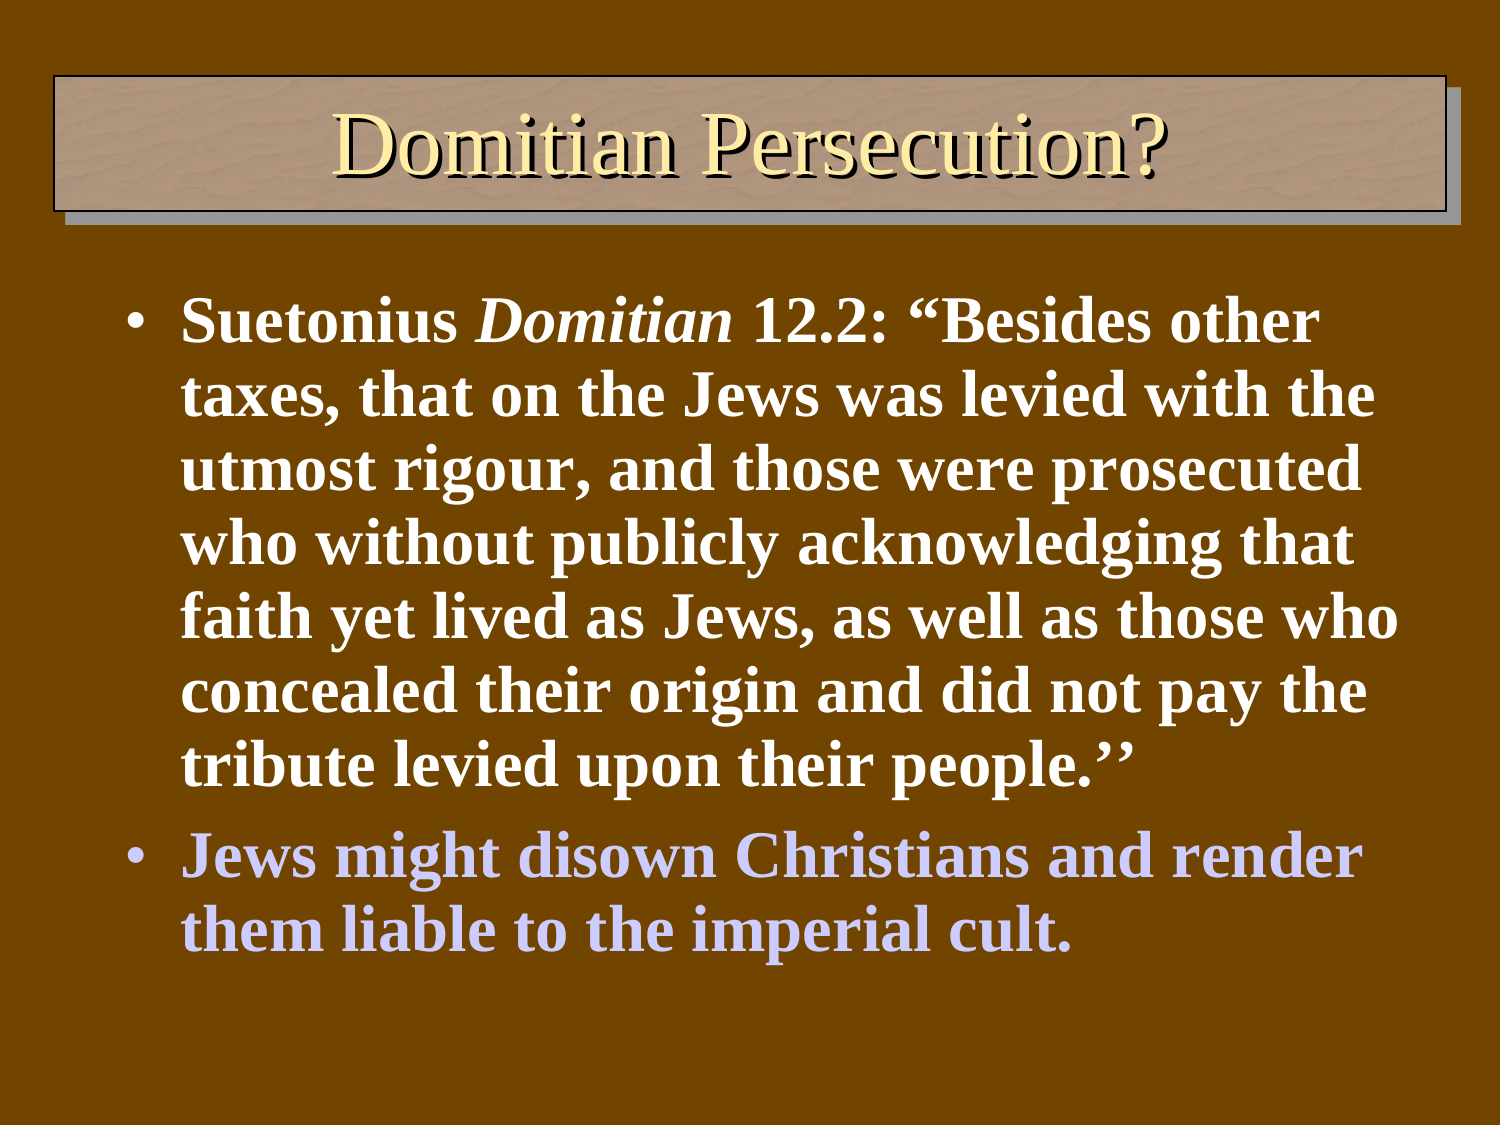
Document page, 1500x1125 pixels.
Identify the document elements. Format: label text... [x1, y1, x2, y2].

list Suetonius Domitian 12.2: “Besides other taxes, that on the Jews was levied with the utmost rigour, and those were prosecuted who without publicly acknowledging that faith yet lived as Jews, as well as those who concealed their origin and did not pay the tribute levied upon their people.’’ Jews might disown Christians and render them liable to the imperial cult. [109, 275, 1422, 1026]
picture [55, 77, 1445, 210]
title Domitian Persecution? [65, 85, 1435, 203]
